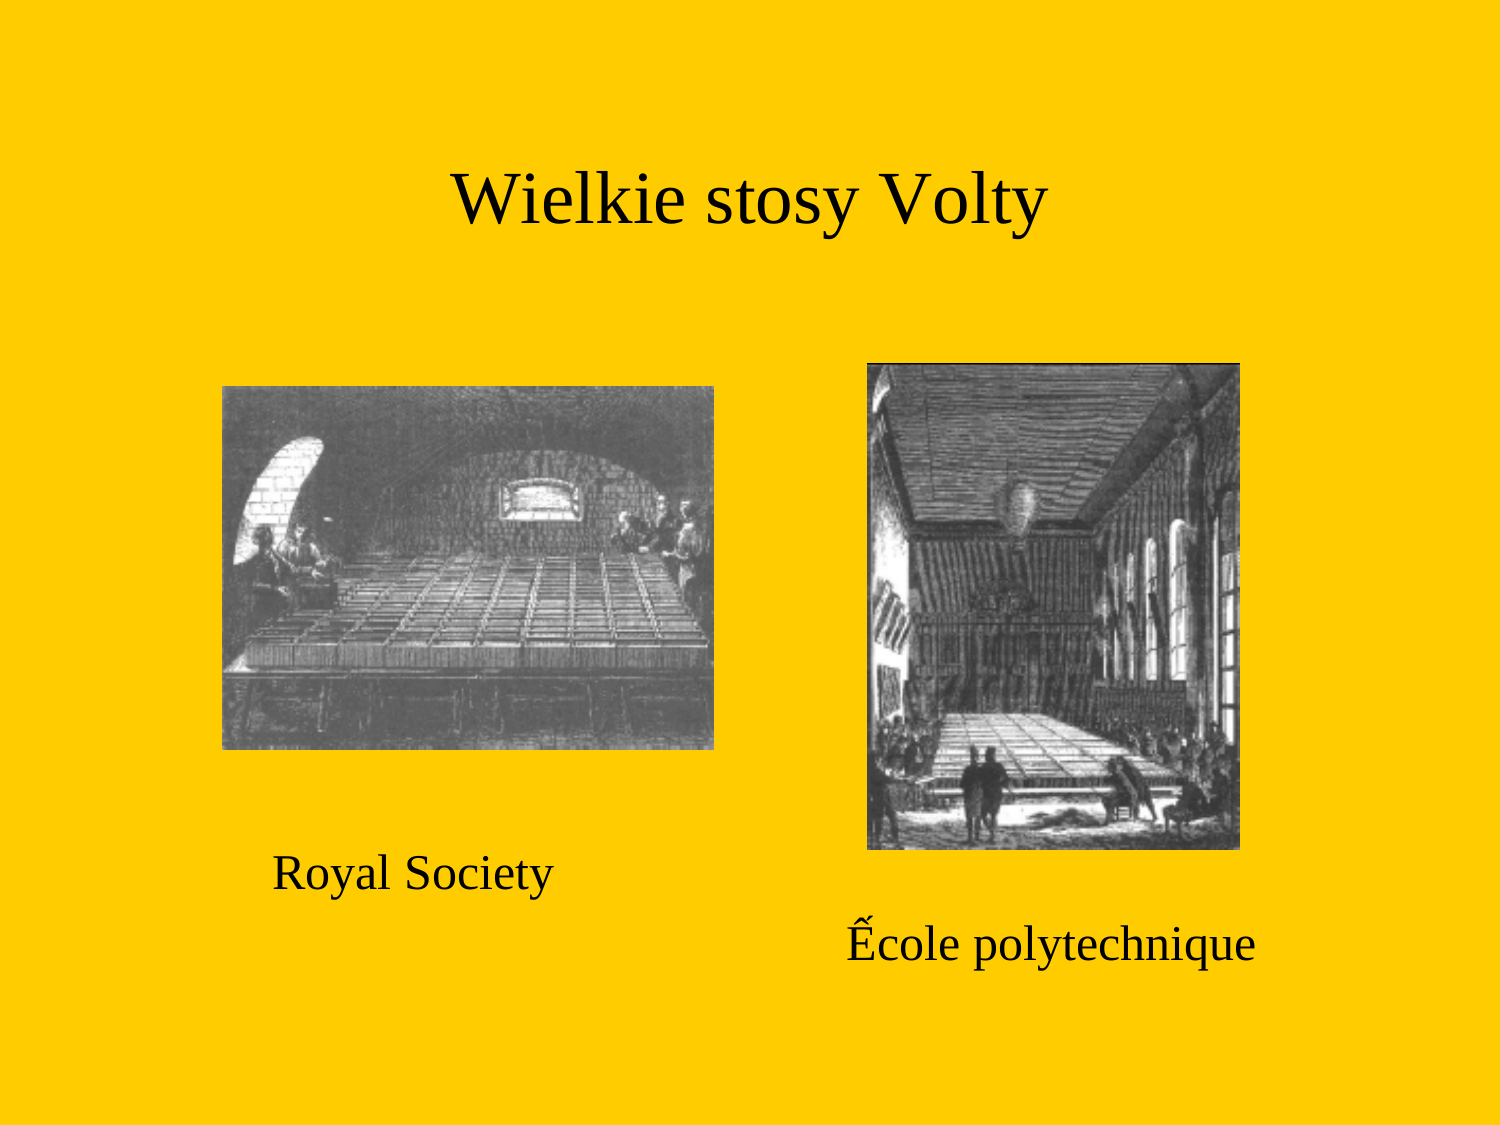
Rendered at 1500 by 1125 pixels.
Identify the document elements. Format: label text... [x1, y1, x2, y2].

text_box Royal Society [257, 831, 622, 908]
title Wielkie stosy Volty [112, 99, 1388, 288]
text_box Ếcole polytechnique [832, 902, 1313, 978]
picture [222, 386, 714, 751]
picture [867, 363, 1240, 850]
